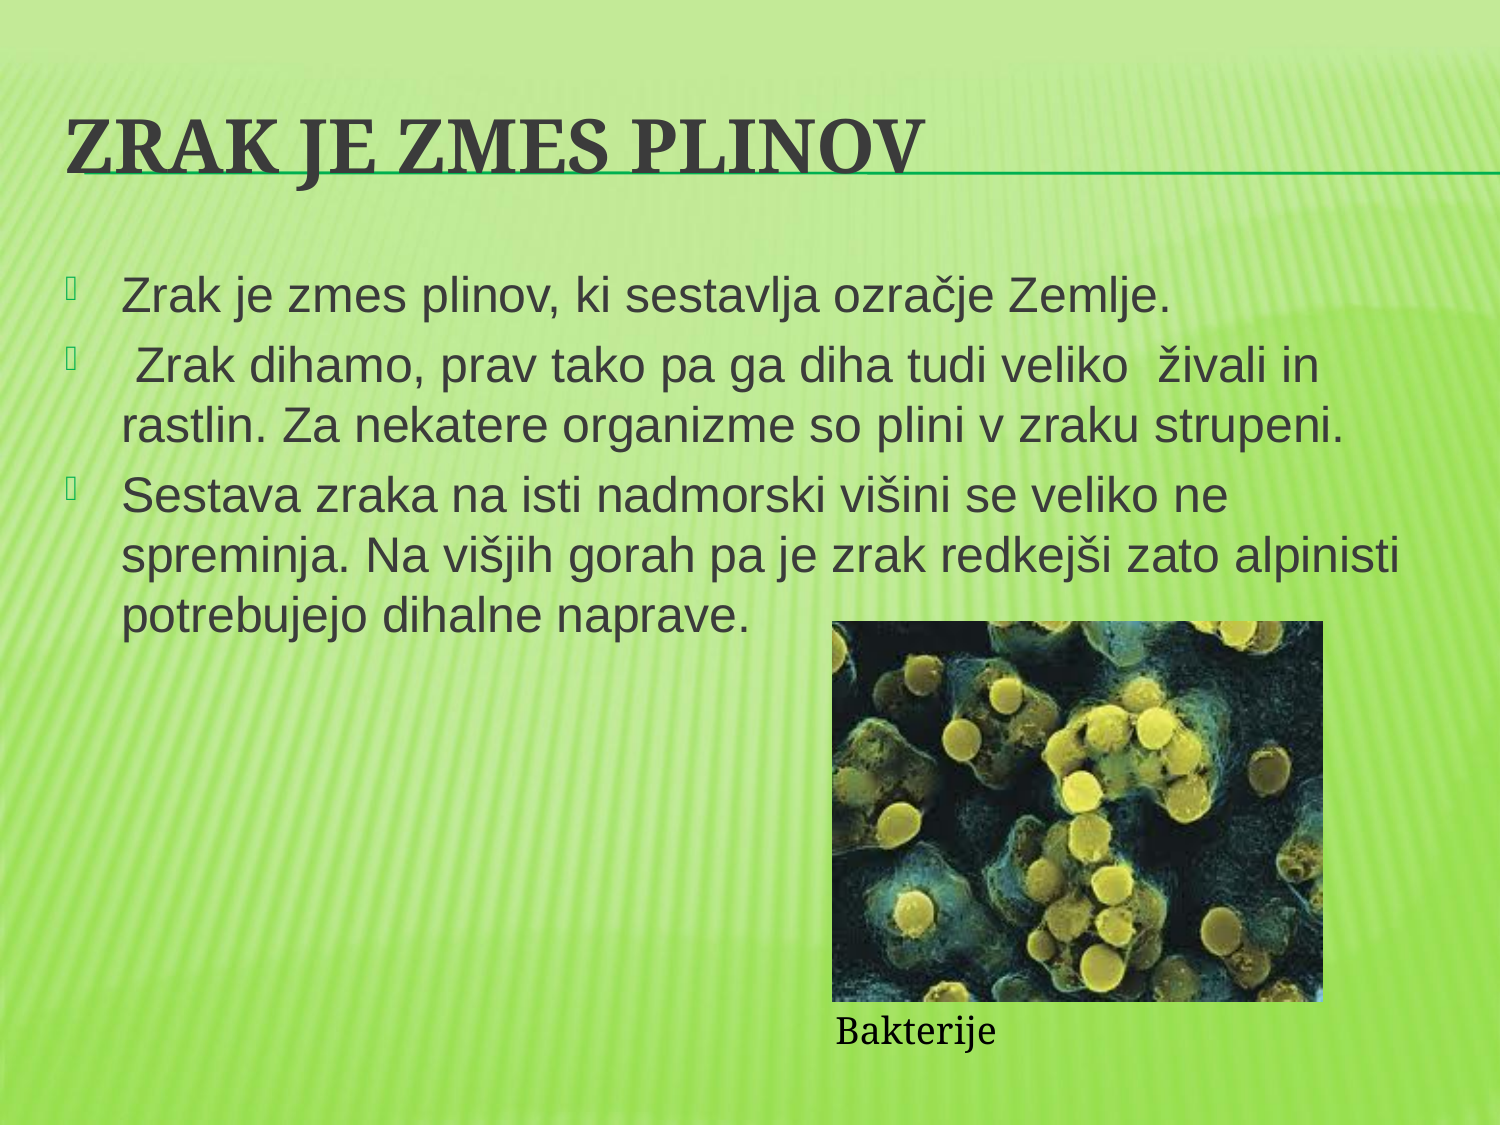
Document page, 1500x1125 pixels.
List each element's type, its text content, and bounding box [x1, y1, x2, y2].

list Zrak je zmes plinov, ki sestavlja ozračje Zemlje. Zrak dihamo, prav tako pa ga diha tudi veliko živali in rastlin. Za nekatere organizme so plini v zraku strupeni. Sestava zraka na isti nadmorski višini se veliko ne spreminja. Na višjih gorah pa je zrak redkejši zato alpinisti potrebujejo dihalne naprave. [50, 254, 1459, 1024]
picture [0, 0, 1500, 1125]
title Zrak je zmes plinov [50, 75, 1475, 213]
text_box Bakterije [820, 999, 1294, 1060]
